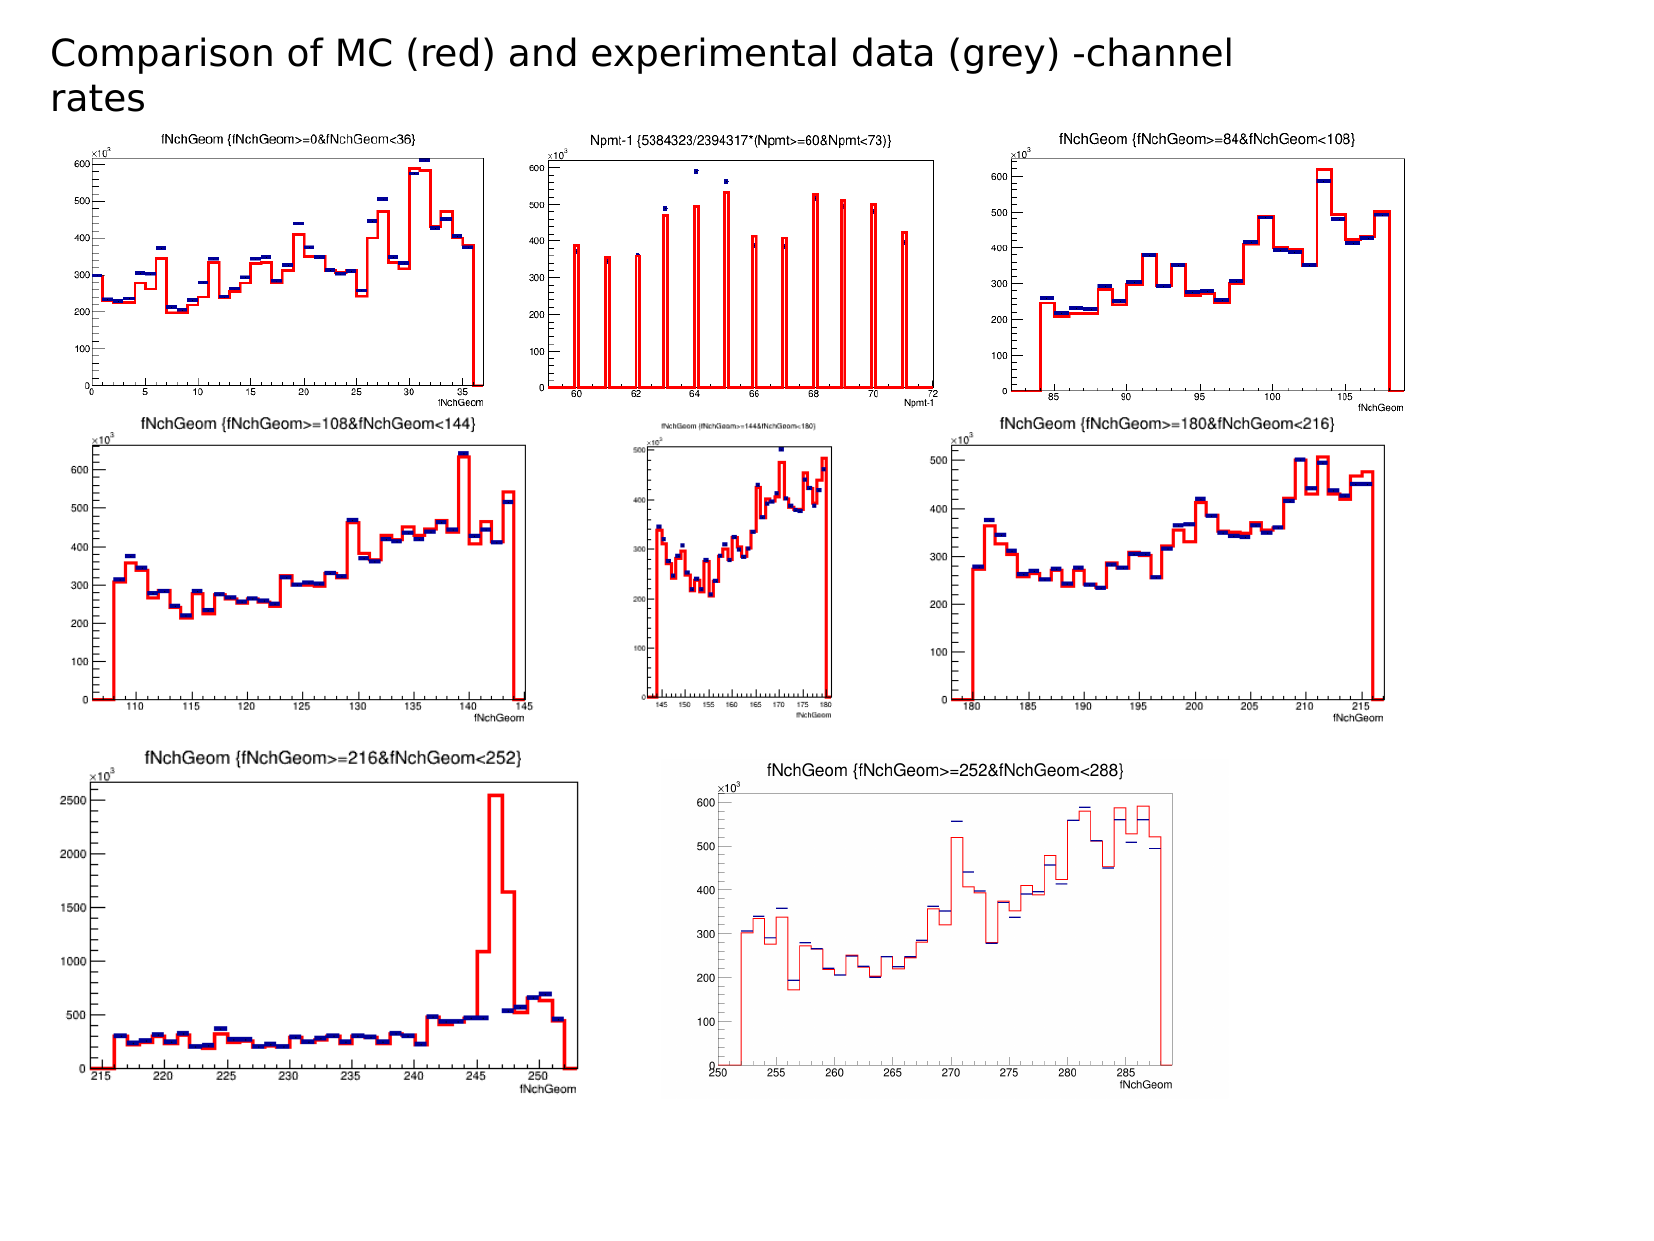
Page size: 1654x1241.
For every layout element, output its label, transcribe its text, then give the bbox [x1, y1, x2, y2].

picture [38, 129, 1453, 732]
picture [661, 759, 1229, 1099]
text_box Сomparison of МС (red) and experimental data (grey) -channel rates [35, 21, 1336, 295]
picture [29, 746, 638, 1105]
